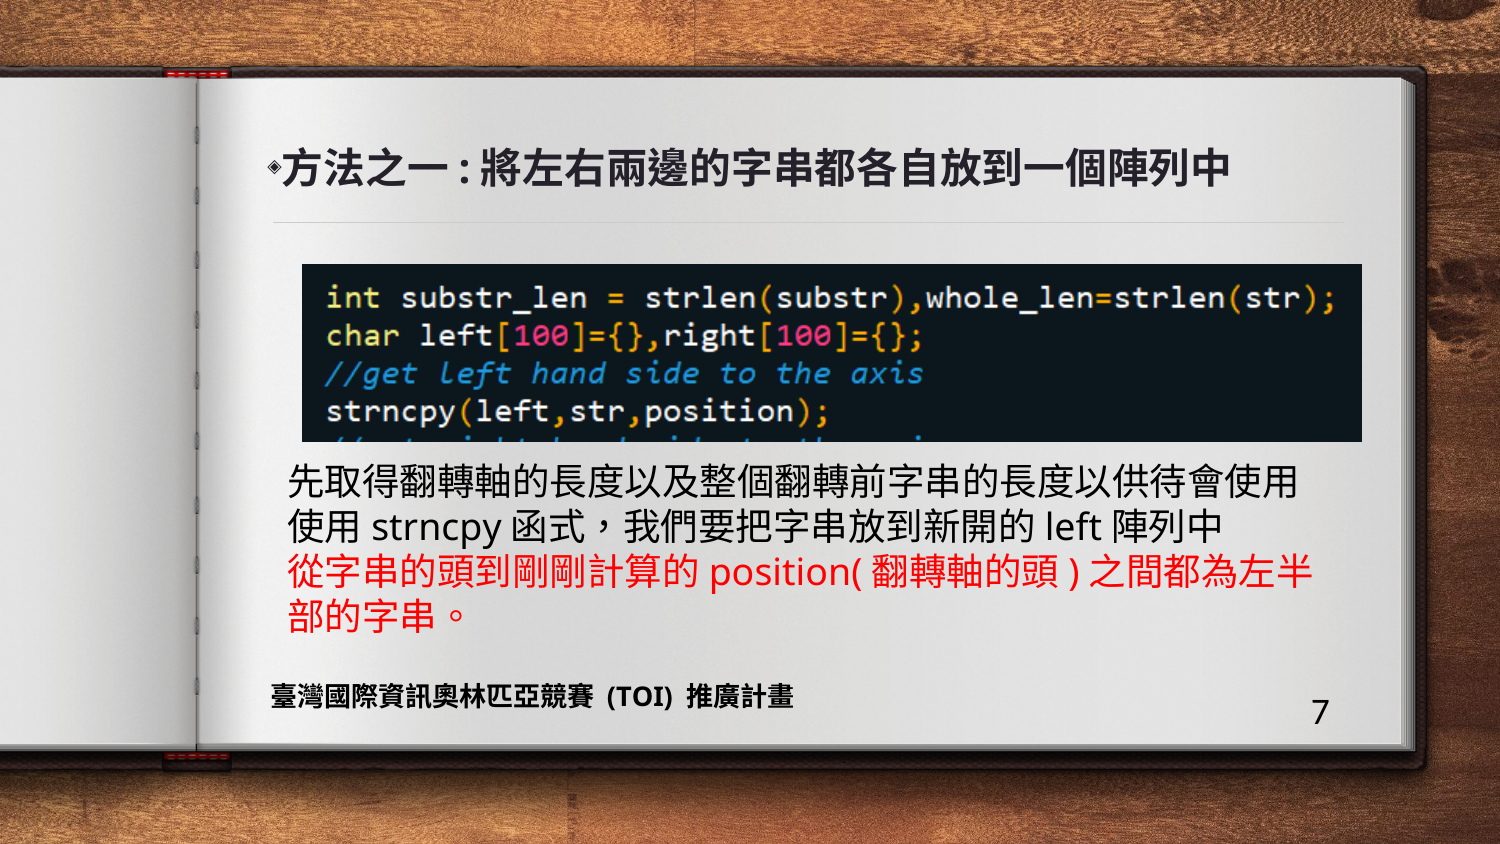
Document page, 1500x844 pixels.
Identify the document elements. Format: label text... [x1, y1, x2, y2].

text_box [1295, 672, 1386, 737]
text_box 先取得翻轉軸的長度以及整個翻轉前字串的長度以供待會使用 使用strncpy函式，我們要把字串放到新開的left陣列中 從字串的頭到剛剛計算的position(翻轉軸的頭)之間都為左半部的字串。 [272, 450, 1335, 648]
picture [302, 264, 1362, 442]
list 方法之一:將左右兩邊的字串都各自放到一個陣列中 [252, 126, 1296, 216]
